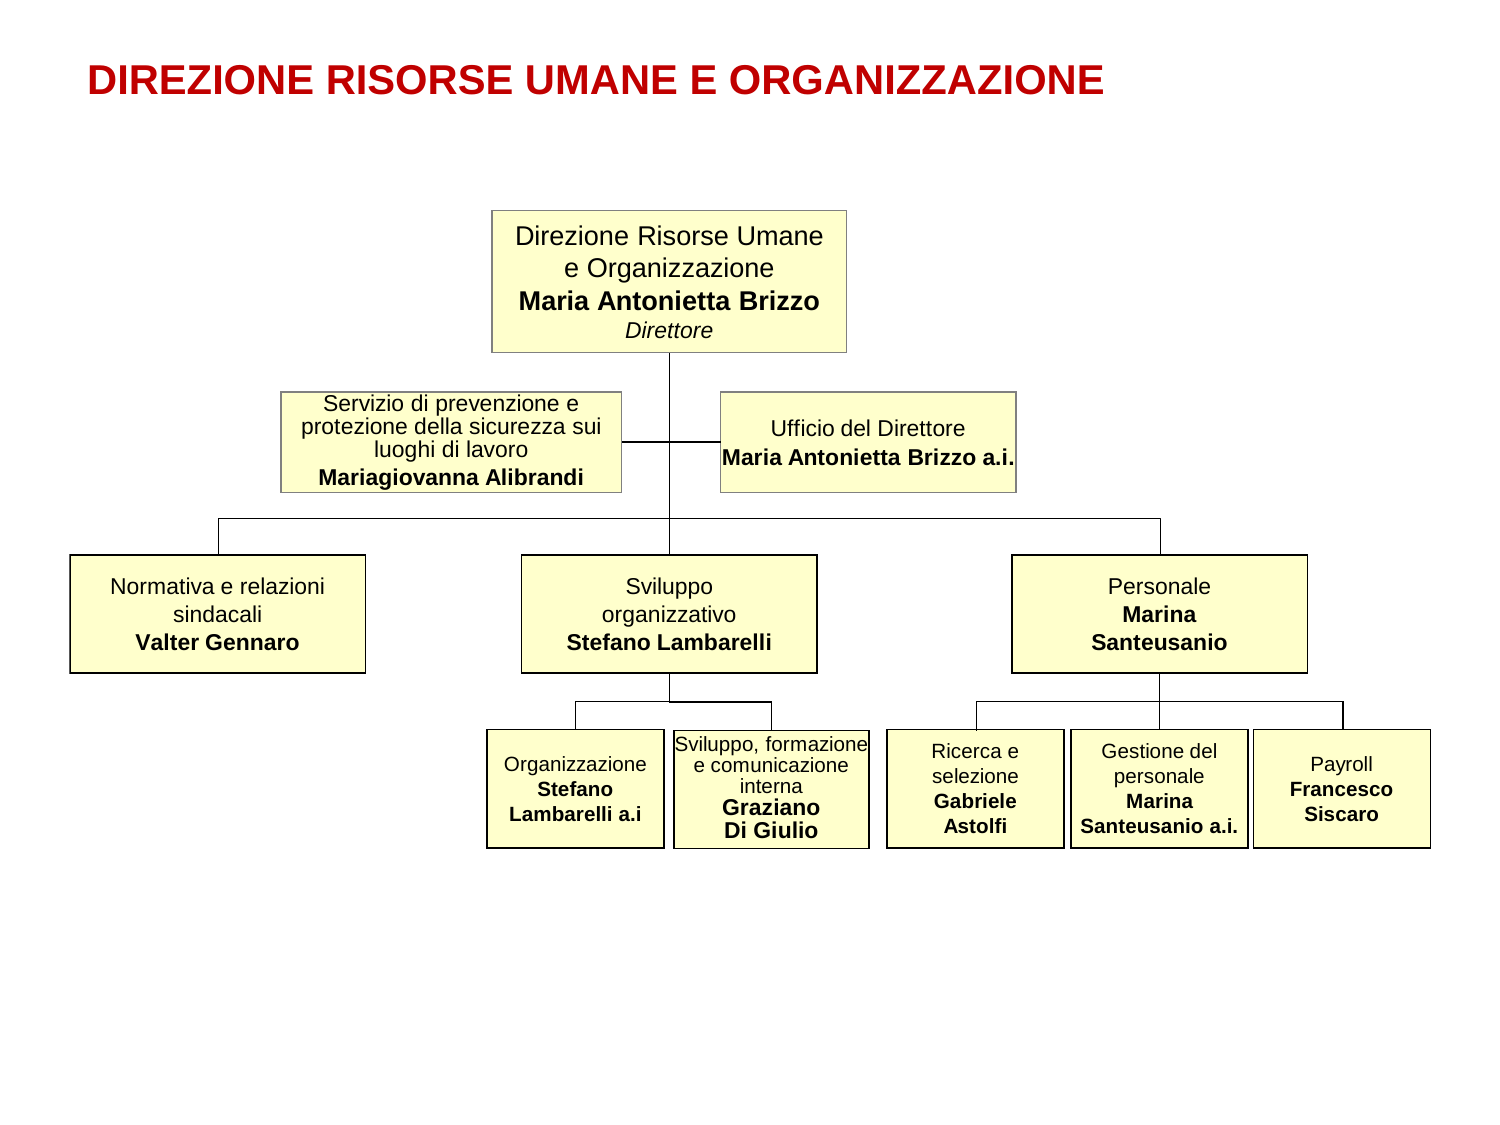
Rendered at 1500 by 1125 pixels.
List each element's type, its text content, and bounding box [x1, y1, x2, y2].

text_box DIREZIONE RISORSE UMANE E ORGANIZZAZIONE [72, 45, 1462, 128]
picture [69, 209, 1431, 858]
